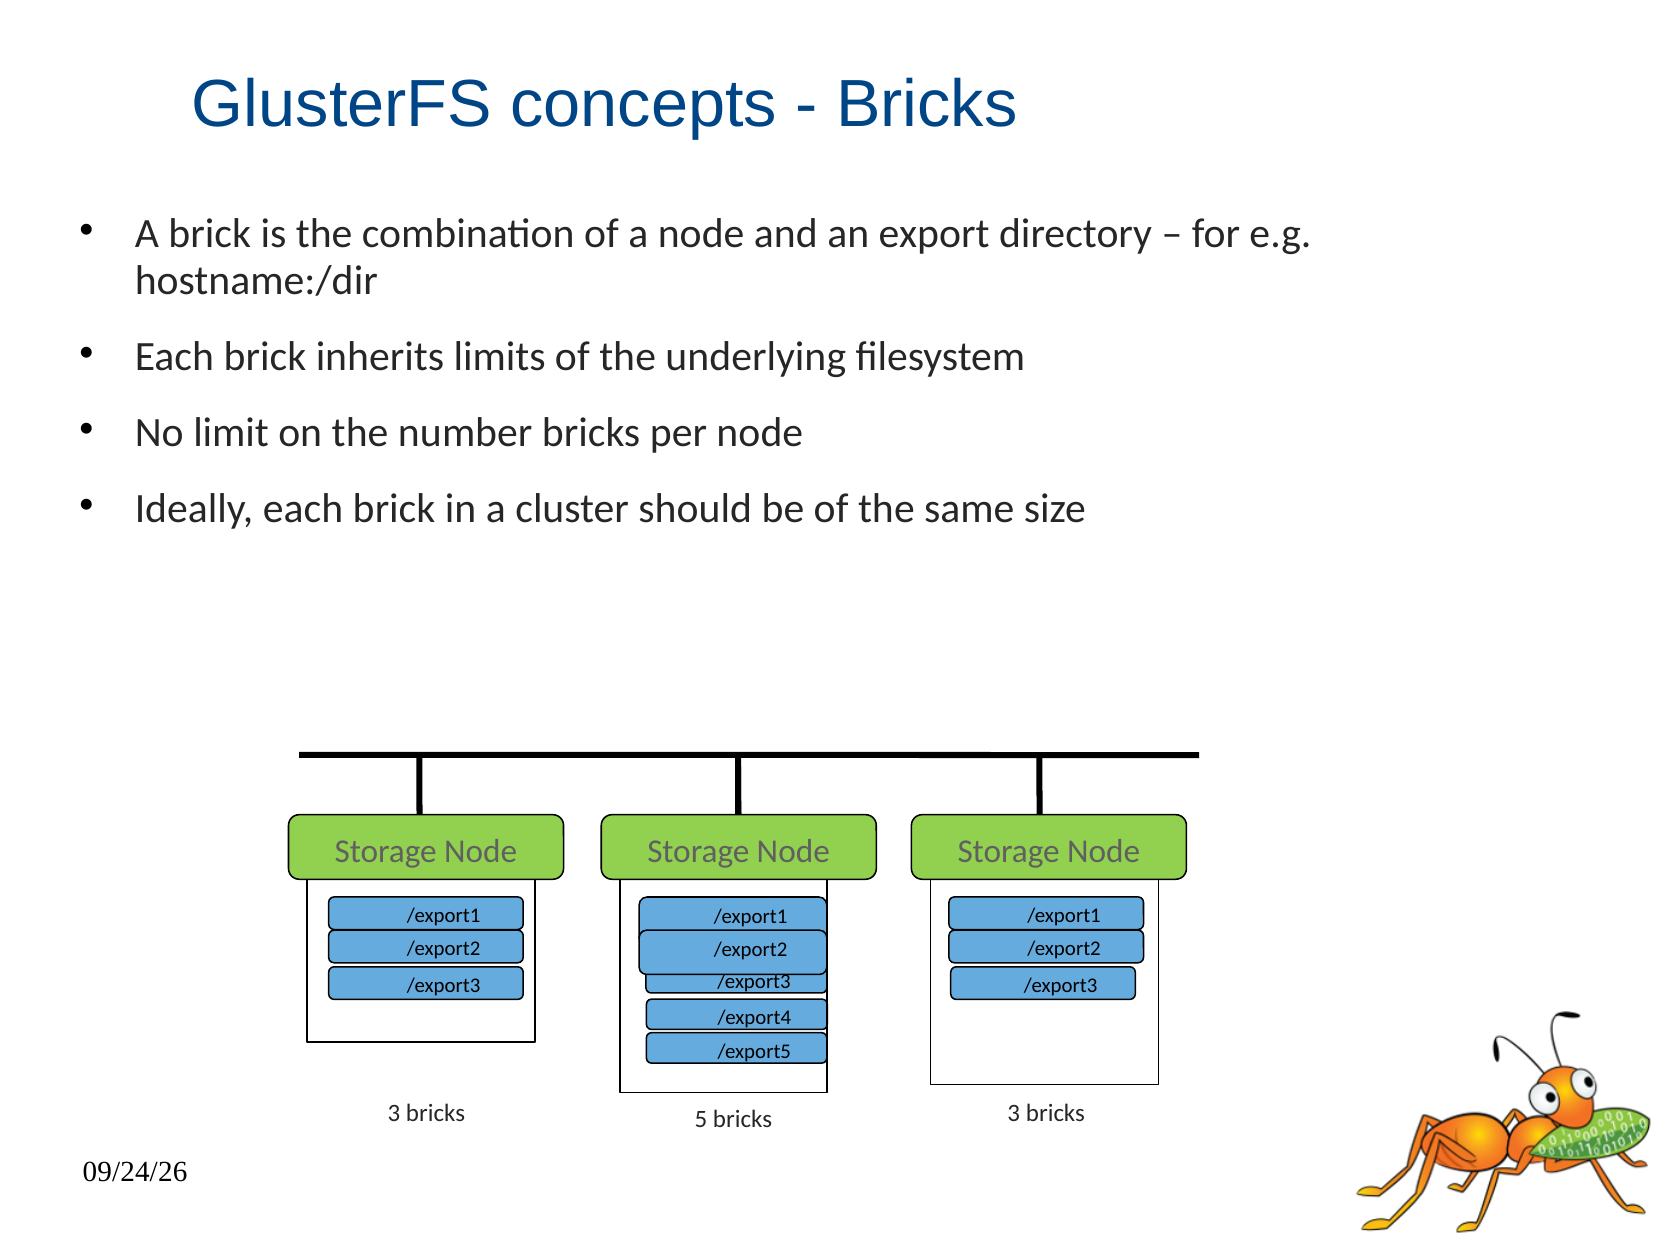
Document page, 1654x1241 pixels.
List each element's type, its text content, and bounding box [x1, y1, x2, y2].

text_box /export1 [639, 896, 826, 934]
text_box /export3 [328, 966, 524, 1000]
text_box 3 bricks [933, 1091, 1159, 1135]
text_box [147, 0, 1653, 168]
text_box Storage Node [601, 814, 877, 880]
text_box Storage Node [911, 814, 1187, 880]
text_box /export3 [645, 972, 826, 993]
text_box /export1 [948, 896, 1144, 930]
text_box /export2 [639, 930, 826, 975]
text_box 3 bricks [313, 1091, 539, 1135]
text_box GlusterFS concepts - Bricks [88, 59, 1123, 149]
picture [1353, 1009, 1654, 1235]
text_box /export3 [950, 966, 1136, 1000]
text_box /export2 [328, 930, 524, 963]
list A brick is the combination of a node and an export directory – for e.g. hostname:/dir Each brick inherits limits of the underlying filesystem No limit on the number bricks per node Ideally, each brick in a cluster should be of the same size [79, 206, 1565, 562]
text_box 5 bricks [620, 1097, 846, 1141]
text_box /export5 [646, 1032, 826, 1064]
text_box /export4 [646, 999, 826, 1030]
text_box Storage Node [288, 814, 564, 880]
text_box /export1 [328, 896, 524, 930]
text_box /export2 [948, 930, 1144, 963]
